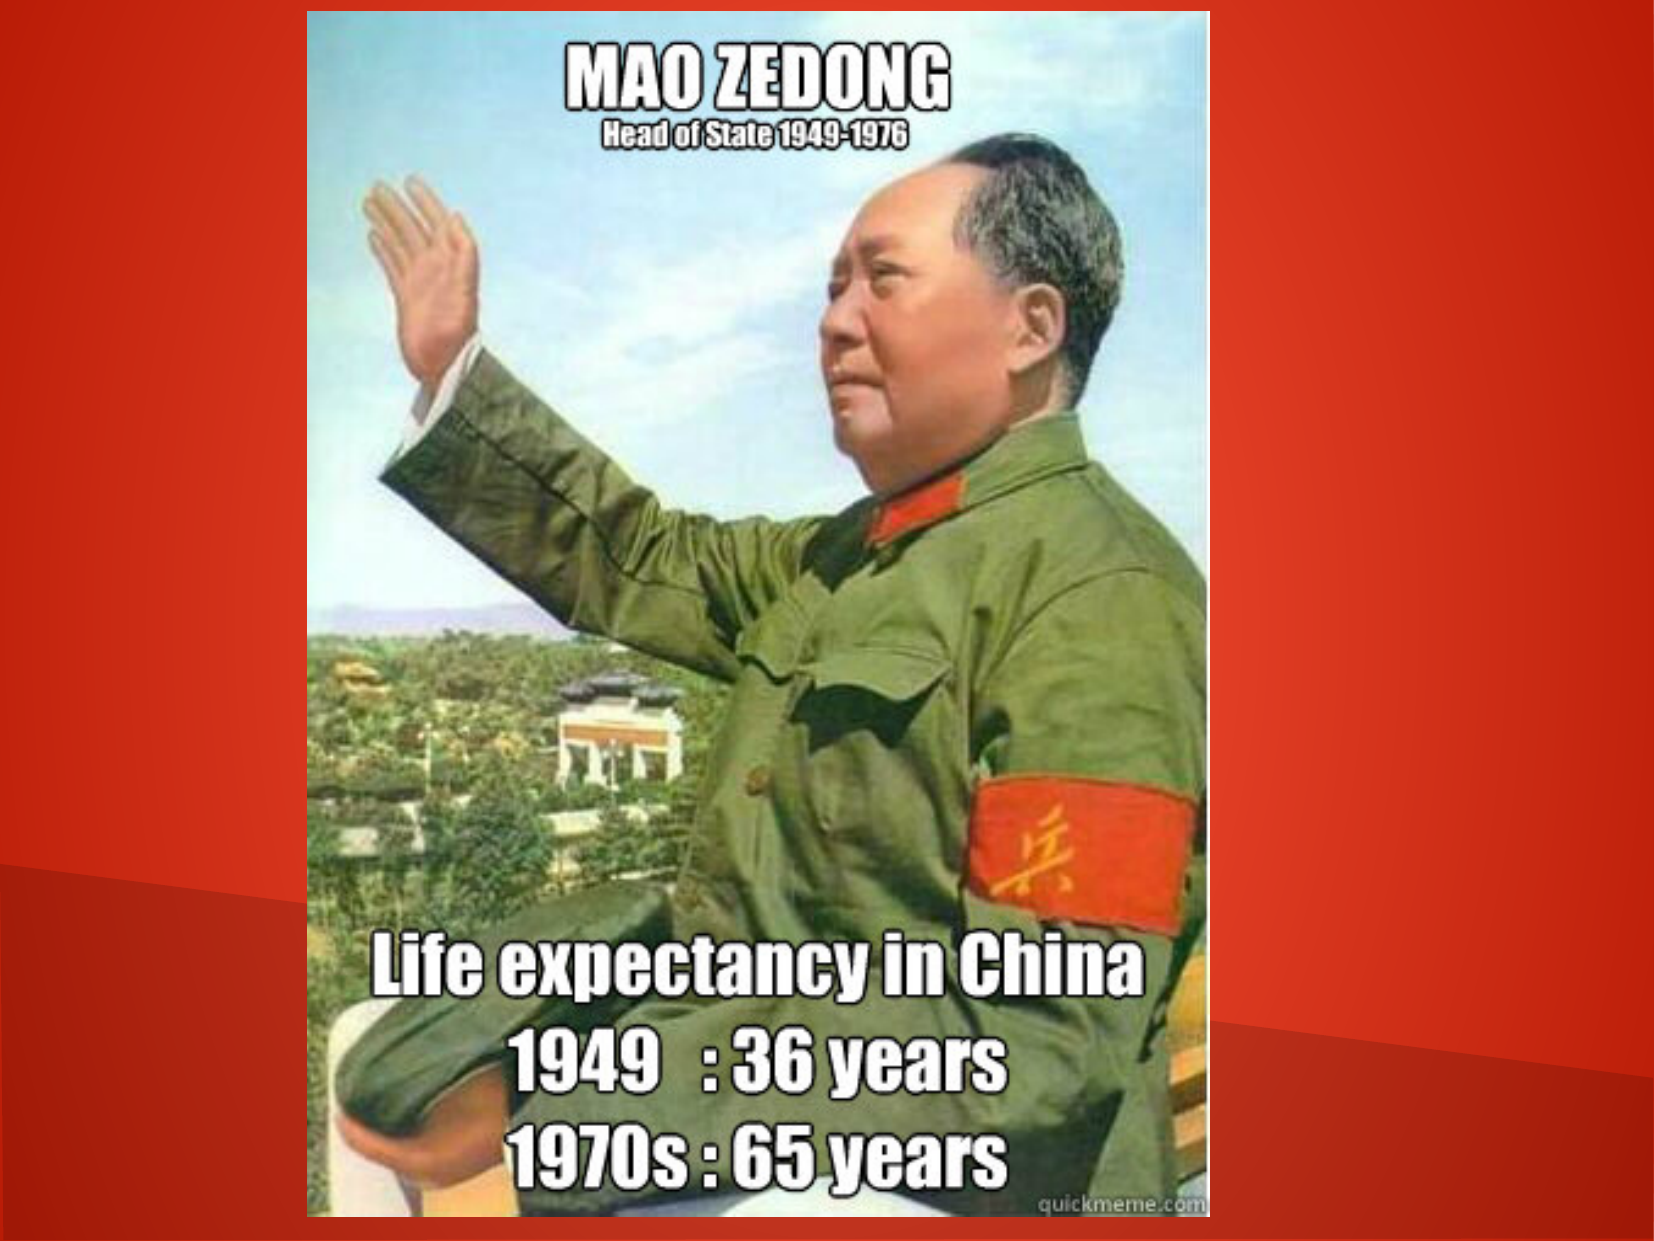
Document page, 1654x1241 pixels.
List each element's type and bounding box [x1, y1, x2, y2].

picture [307, 11, 1210, 1217]
